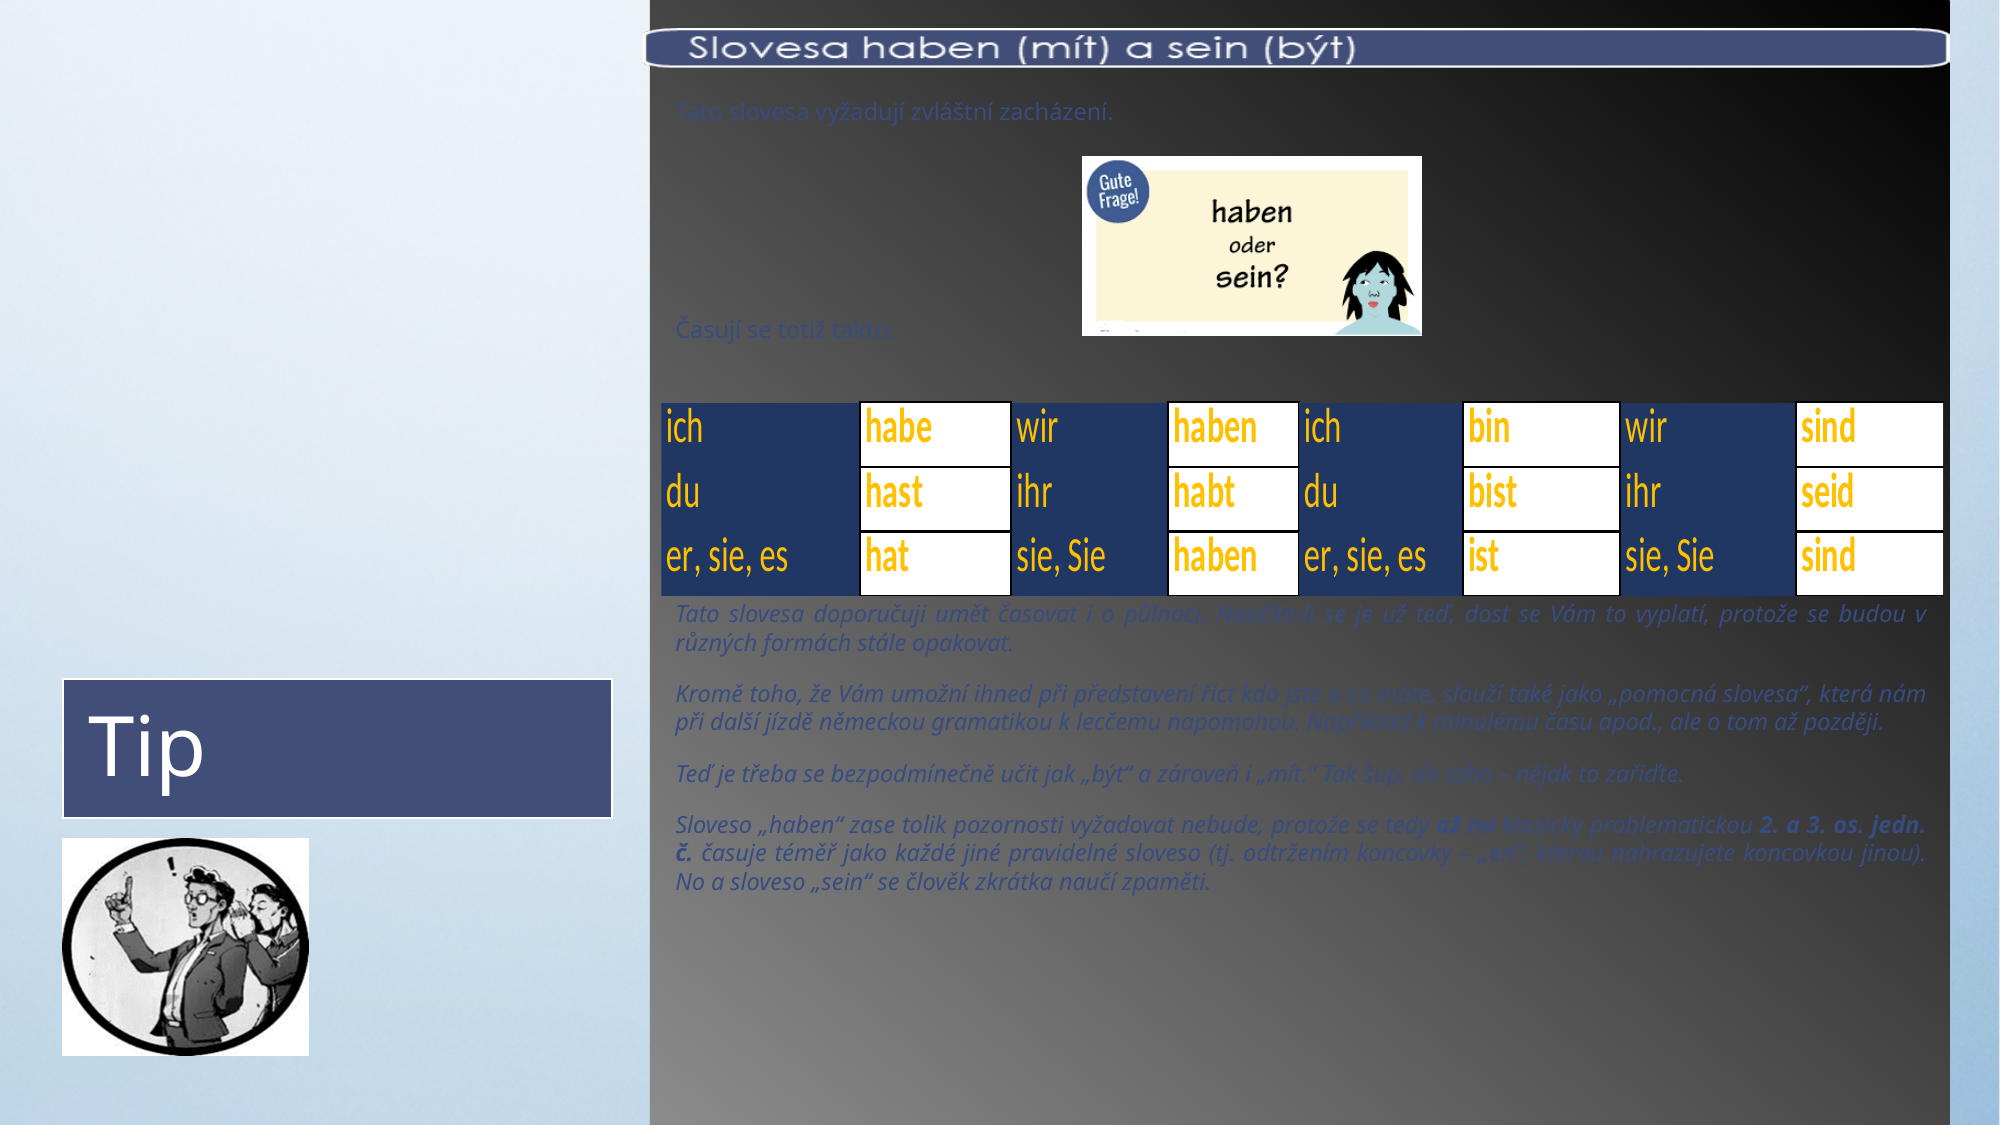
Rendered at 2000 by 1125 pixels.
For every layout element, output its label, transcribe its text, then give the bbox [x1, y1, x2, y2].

picture [660, 401, 1945, 598]
list Tato slovesa vyžadují zvláštní zacházení. Časují se totiž takto: Tato slovesa doporučuji umět časovat i o půlnoci. Naučíte-li se je už teď, dost se Vám to vyplatí, protože se budou v různých formách stále opakovat. Kromě toho, že Vám umožní ihned při představení říct kdo jste a co máte, slouží také jako „pomocná slovesa“, která nám při další jízdě německou gramatikou k lecčemu napomohou. Například k minulému času apod., ale o tom až později. Teď je třeba se bezpodmínečně učit jak „být“ a zároveň i „mít.“ Tak šup, do toho – nějak to zařiďte. Sloveso „haben“ zase tolik pozornosti vyžadovat nebude, protože se tedy až na klasicky problematickou 2. a 3. os. jedn. č. časuje téměř jako každé jiné pravidelné sloveso (tj. odtržením koncovky – „en“, kterou nahrazujete koncovkou jinou). No a sloveso „sein“ se člověk zkrátka naučí zpaměti. [655, 85, 1950, 1088]
picture [62, 838, 309, 1056]
picture [1082, 157, 1422, 336]
title Tip [62, 679, 613, 819]
picture [643, 17, 1950, 85]
